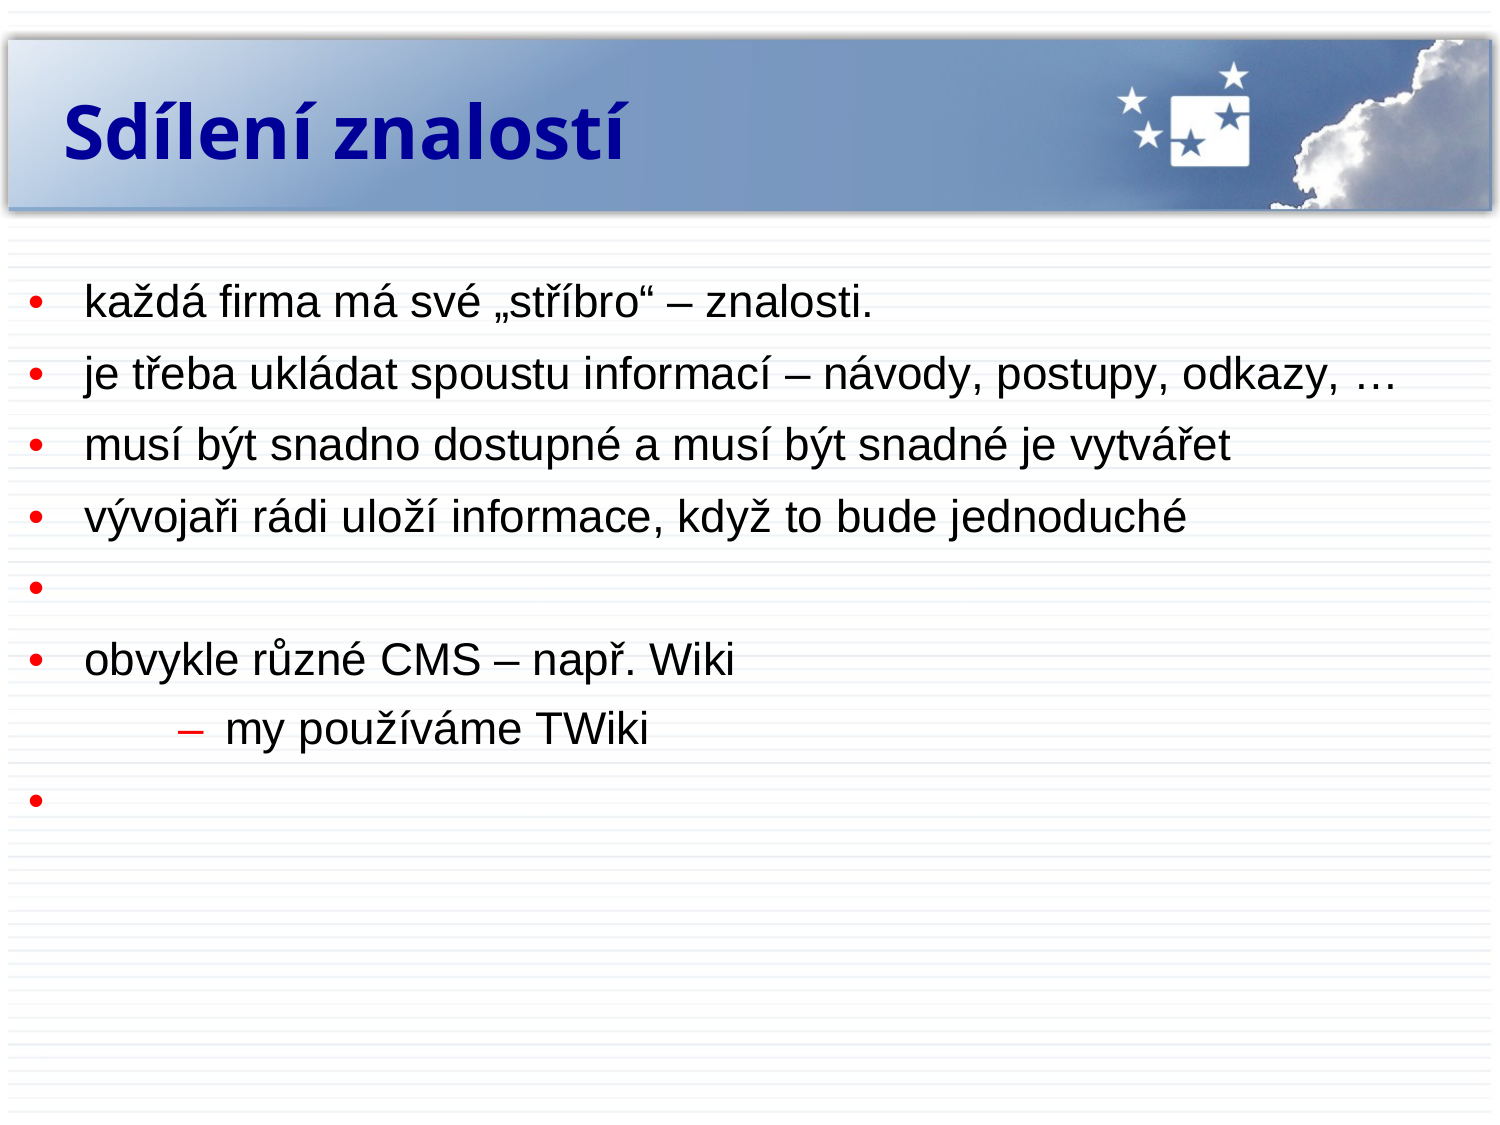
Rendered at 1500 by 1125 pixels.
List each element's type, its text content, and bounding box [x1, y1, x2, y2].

picture [0, 0, 1500, 1125]
list každá firma má své „stříbro“ – znalosti. je třeba ukládat spoustu informací – návody, postupy, odkazy, … musí být snadno dostupné a musí být snadné je vytvářet vývojaři rádi uloží informace, když to bude jednoduché obvykle různé CMS – např. Wiki my používáme TWiki [28, 272, 1480, 1102]
title Sdílení znalostí [63, 26, 1414, 229]
